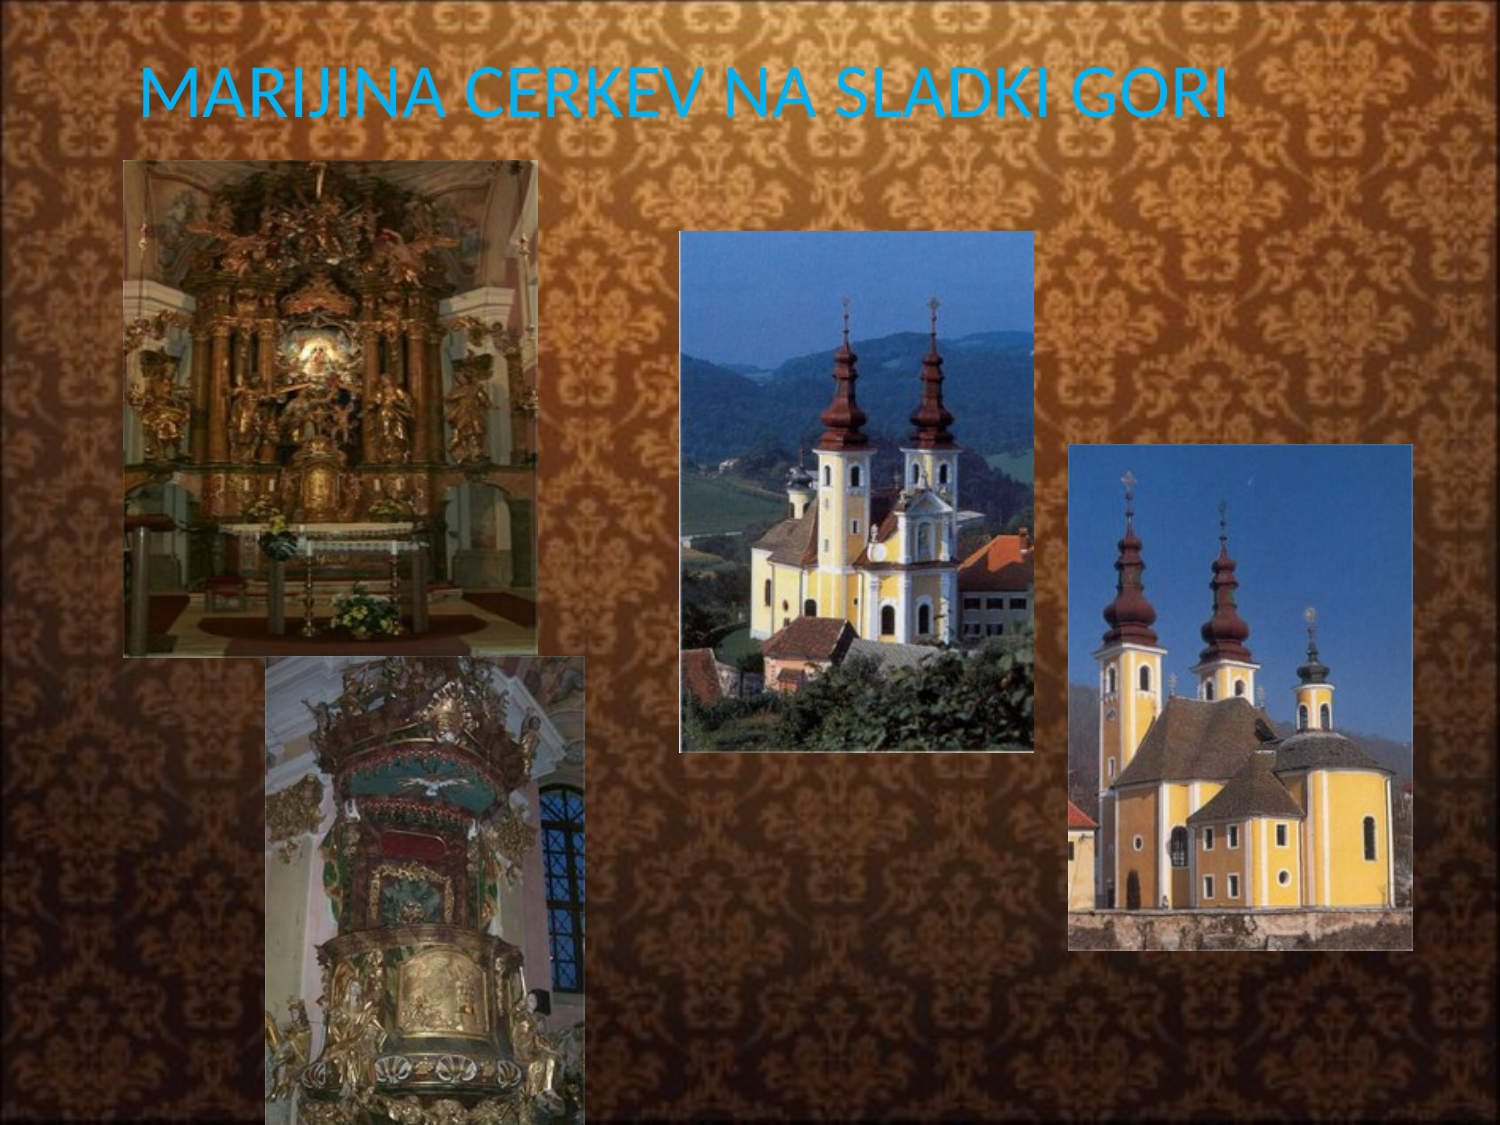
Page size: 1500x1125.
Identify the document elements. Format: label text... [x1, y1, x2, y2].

title MARIJINA CERKEV NA SLADKI GORI [0, 0, 1353, 173]
picture [0, 0, 1500, 1125]
